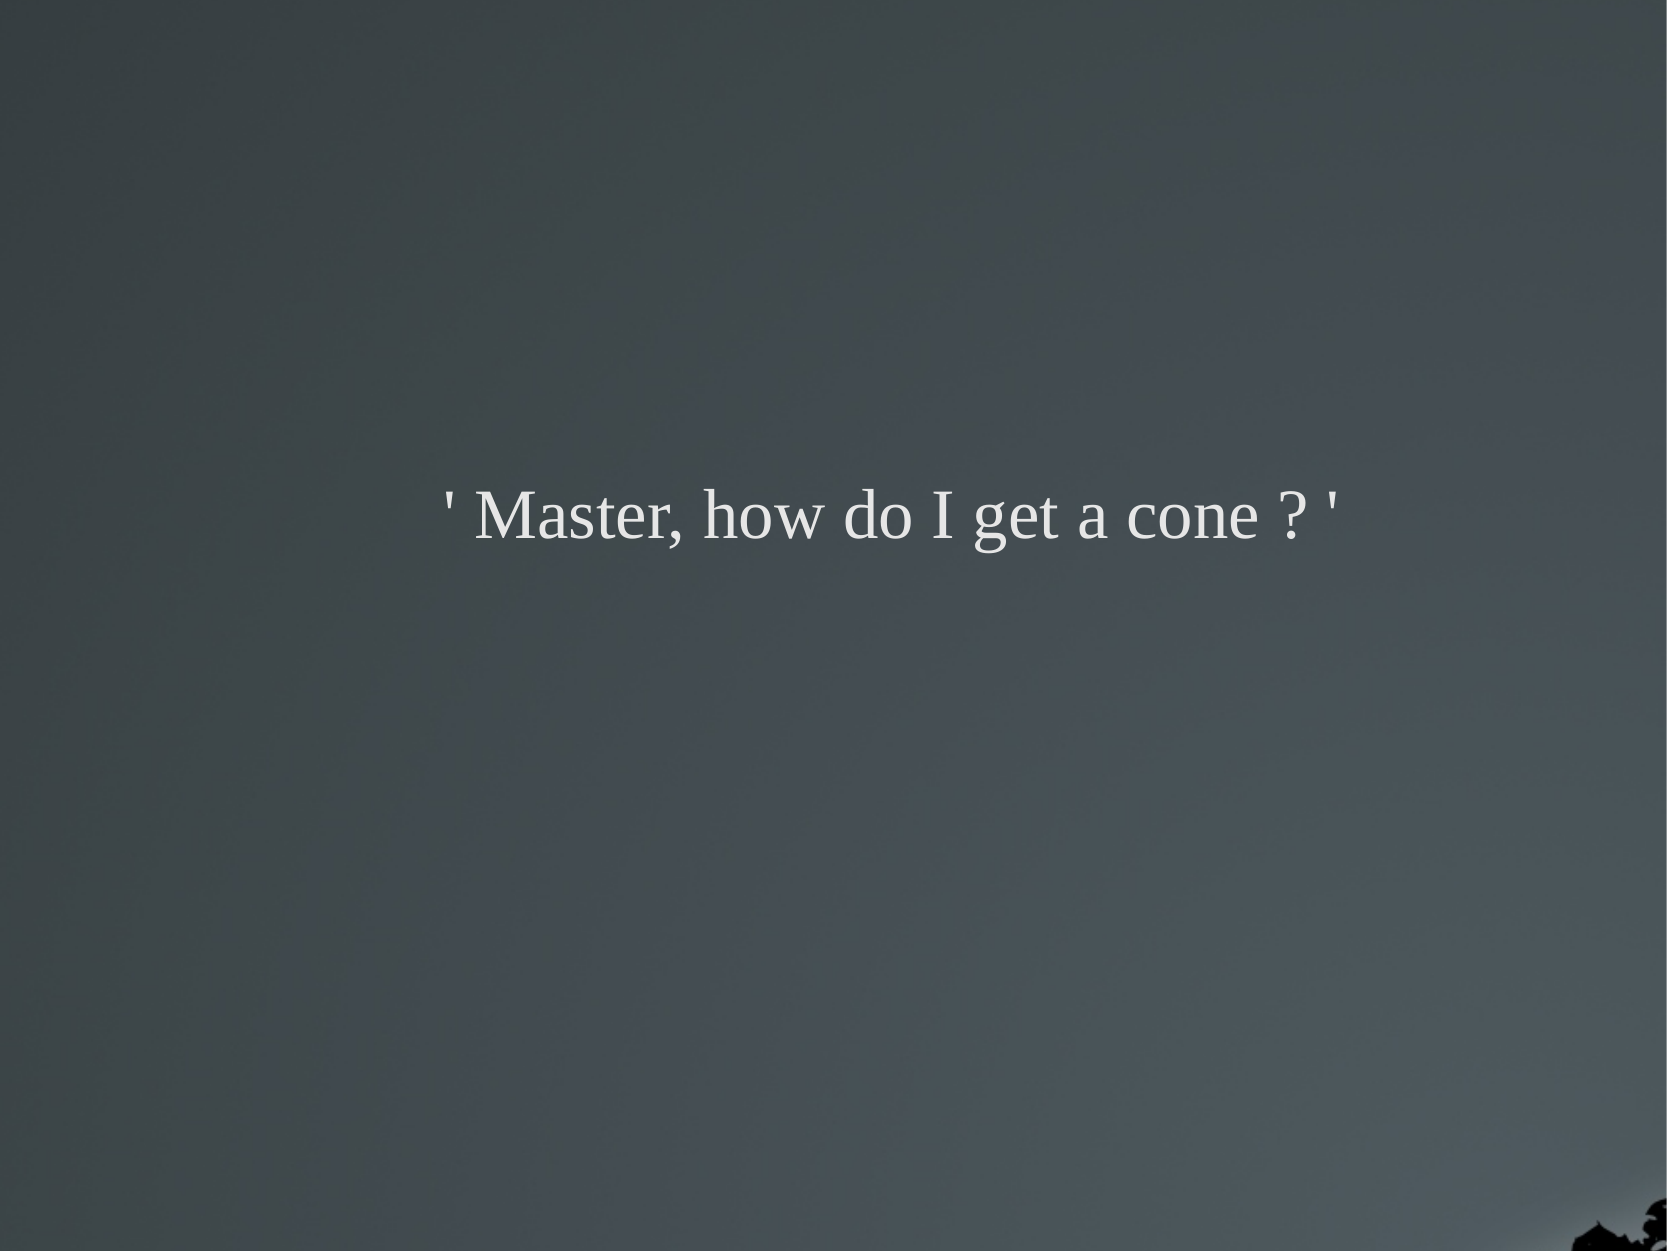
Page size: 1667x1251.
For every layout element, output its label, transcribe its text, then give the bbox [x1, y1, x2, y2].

list ' Master, how do I get a cone ? ' [142, 471, 1607, 745]
picture [0, 0, 1667, 1251]
